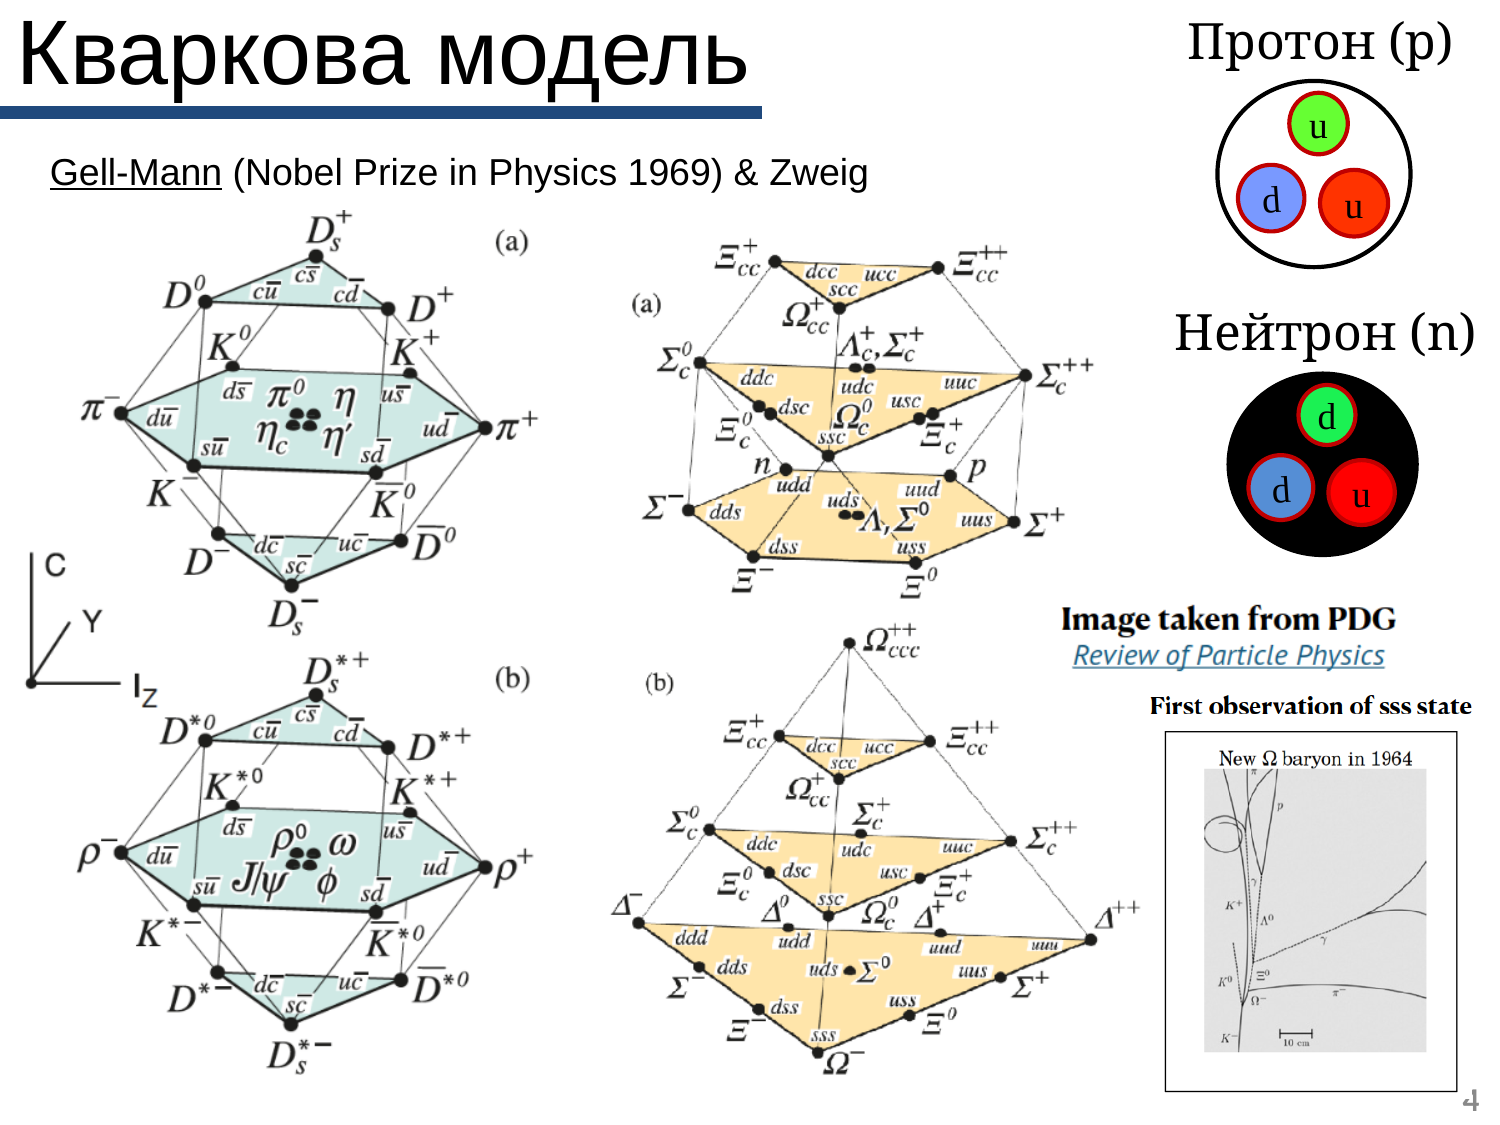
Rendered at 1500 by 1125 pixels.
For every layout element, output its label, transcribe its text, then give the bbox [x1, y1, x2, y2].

picture [15, 210, 1472, 1099]
text_box <number> [1435, 1077, 1495, 1118]
text_box u [1320, 169, 1389, 237]
text_box Gell-Mann (Nobel Prize in Physics 1969) & Zweig [35, 141, 884, 201]
text_box [1228, 373, 1417, 555]
text_box Кваркова модель [1, 0, 767, 112]
text_box d [1298, 384, 1356, 445]
text_box u [1289, 92, 1348, 155]
text_box d [1238, 164, 1305, 232]
text_box d [1248, 455, 1314, 520]
text_box Нейтрон (n) [1159, 292, 1492, 368]
picture [1228, 210, 1400, 265]
text_box Протон (p) [1172, 2, 1469, 78]
text_box u [1328, 460, 1395, 526]
